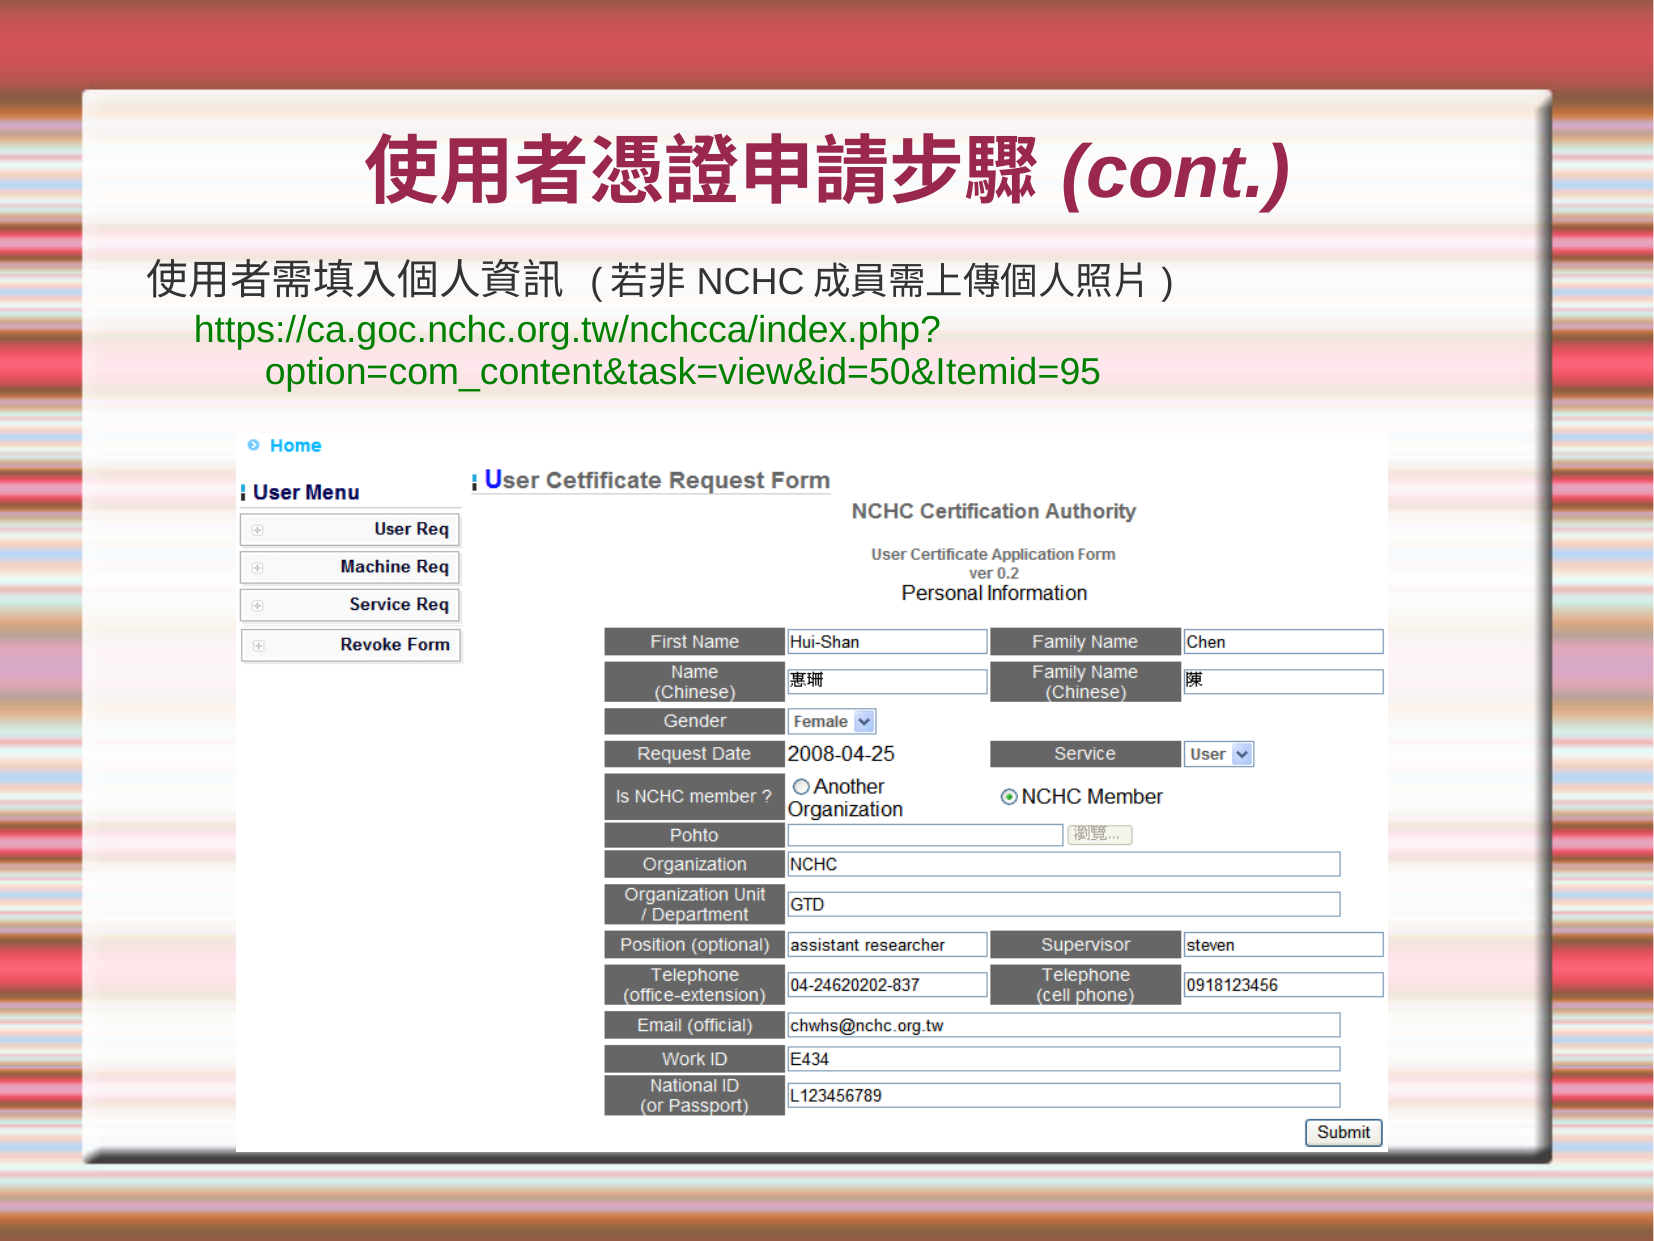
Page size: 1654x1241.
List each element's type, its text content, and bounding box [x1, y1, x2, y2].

title 使用者憑證申請步驟(cont.) [121, 68, 1534, 262]
picture [0, 0, 1654, 1241]
list 使用者需填入個人資訊 (若非NCHC成員需上傳個人照片) https://ca.goc.nchc.org.tw/nchcca/index.php?option=com_content&task=view&id=50&Itemid=95 [134, 236, 1516, 1118]
